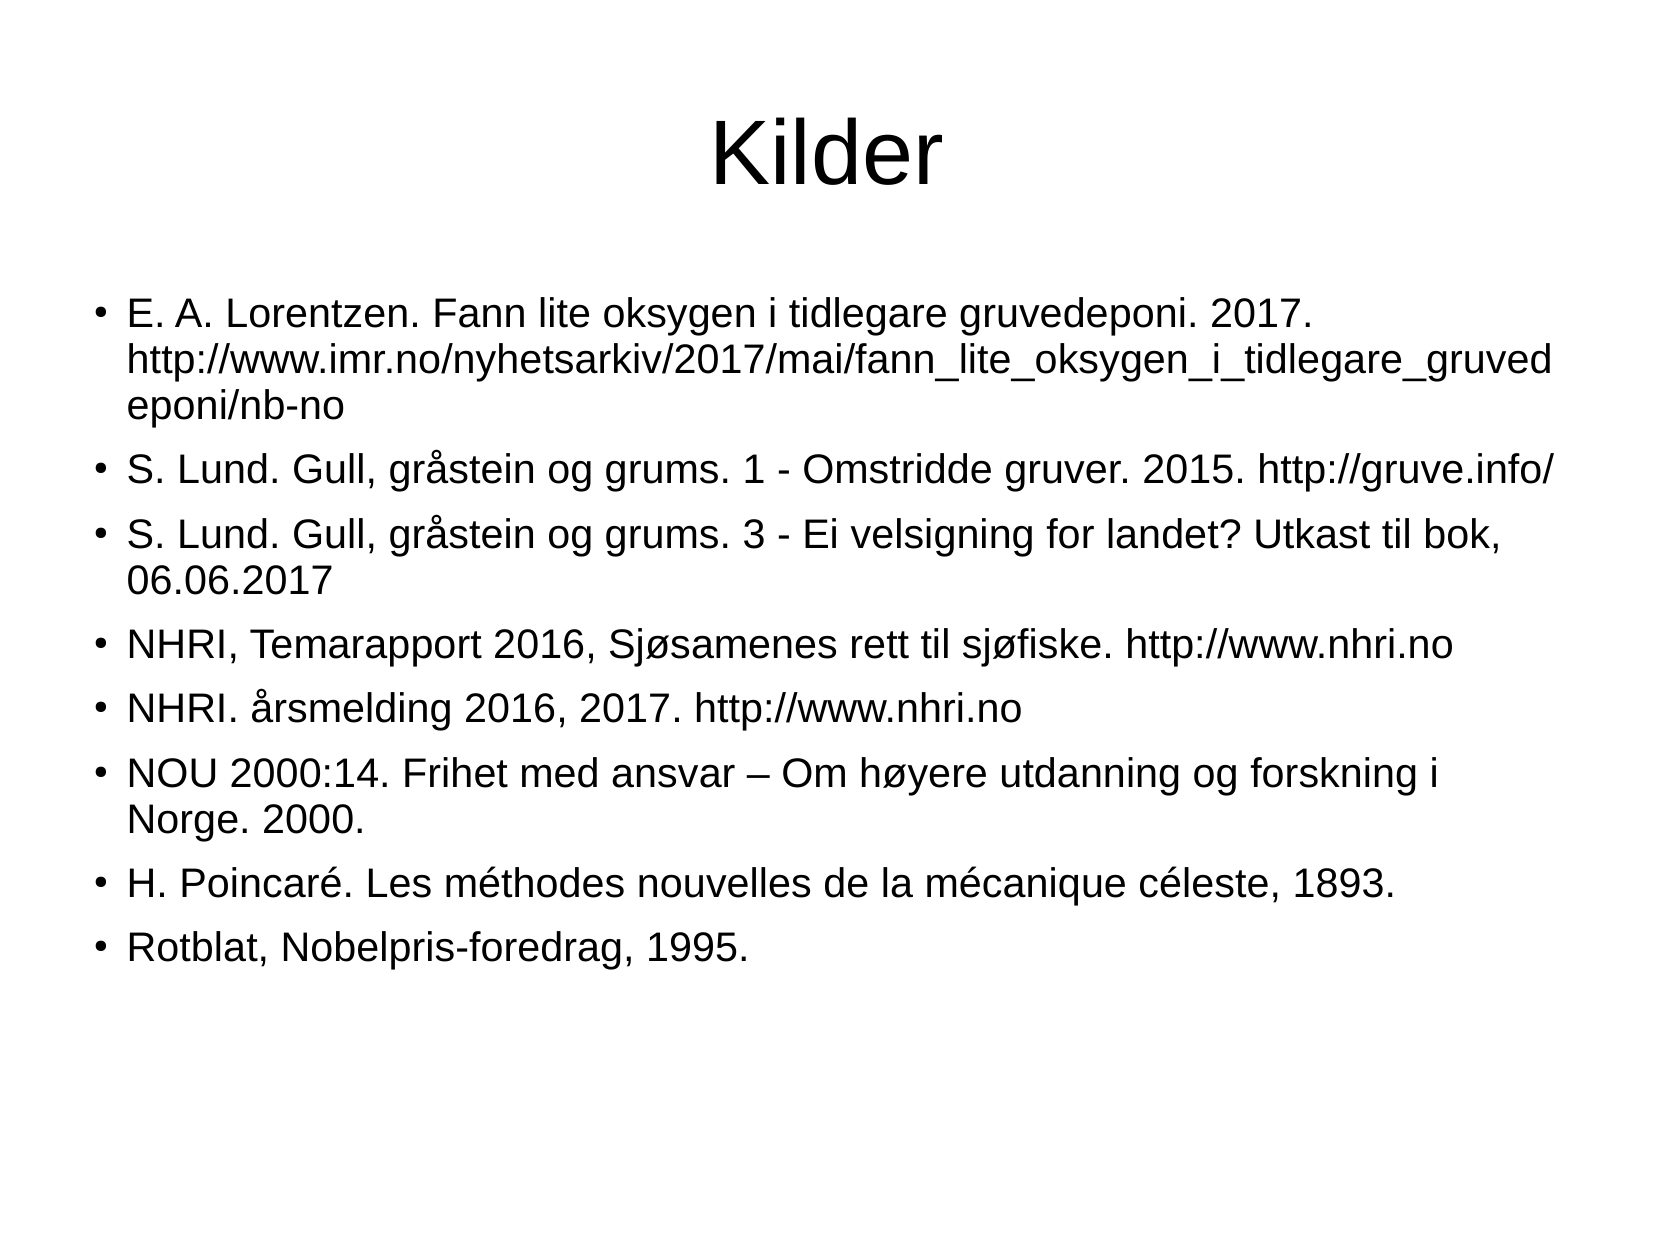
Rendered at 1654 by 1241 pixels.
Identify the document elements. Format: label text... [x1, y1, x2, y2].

list E. A. Lorentzen. Fann lite oksygen i tidlegare gruvedeponi. 2017. http://www.imr.no/nyhetsarkiv/2017/mai/fann_lite_oksygen_i_tidlegare_gruvedeponi/nb-no S. Lund. Gull, gråstein og grums. 1 - Omstridde gruver. 2015. http://gruve.info/ S. Lund. Gull, gråstein og grums. 3 - Ei velsigning for landet? Utkast til bok, 06.06.2017 NHRI, Temarapport 2016, Sjøsamenes rett til sjøfiske. http://www.nhri.no NHRI. årsmelding 2016, 2017. http://www.nhri.no NOU 2000:14. Frihet med ansvar – Om høyere utdanning og forskning i Norge. 2000. H. Poincaré. Les méthodes nouvelles de la mécanique céleste, 1893. Rotblat, Nobelpris-foredrag, 1995. [82, 290, 1571, 1010]
title Kilder [82, 49, 1571, 257]
